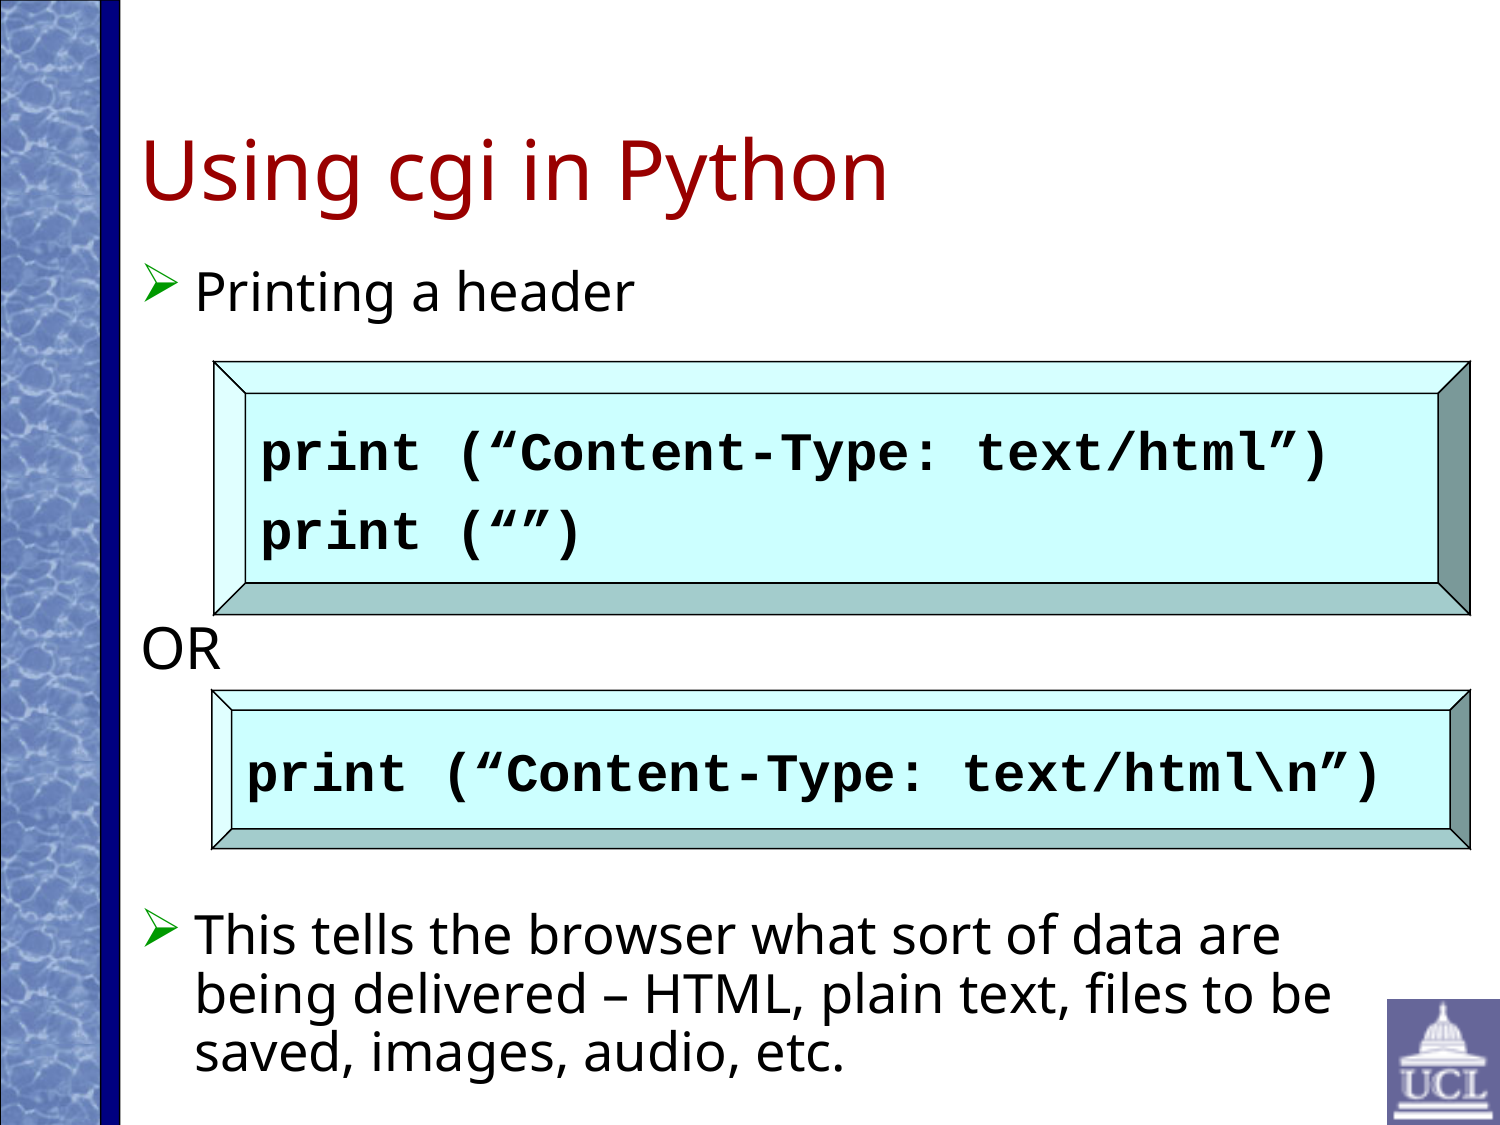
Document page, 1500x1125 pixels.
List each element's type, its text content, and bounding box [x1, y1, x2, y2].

picture [1, 1, 99, 1125]
title Using cgi in Python [124, 37, 1413, 225]
picture [1387, 999, 1500, 1125]
list Printing a header OR This tells the browser what sort of data are being delivered – HTML, plain text, files to be saved, images, audio, etc. [125, 249, 1417, 1092]
text_box print (“Content-Type: text/html”) print (“”) [246, 394, 1438, 582]
text_box print (“Content-Type: text/html\n”) [232, 711, 1450, 828]
